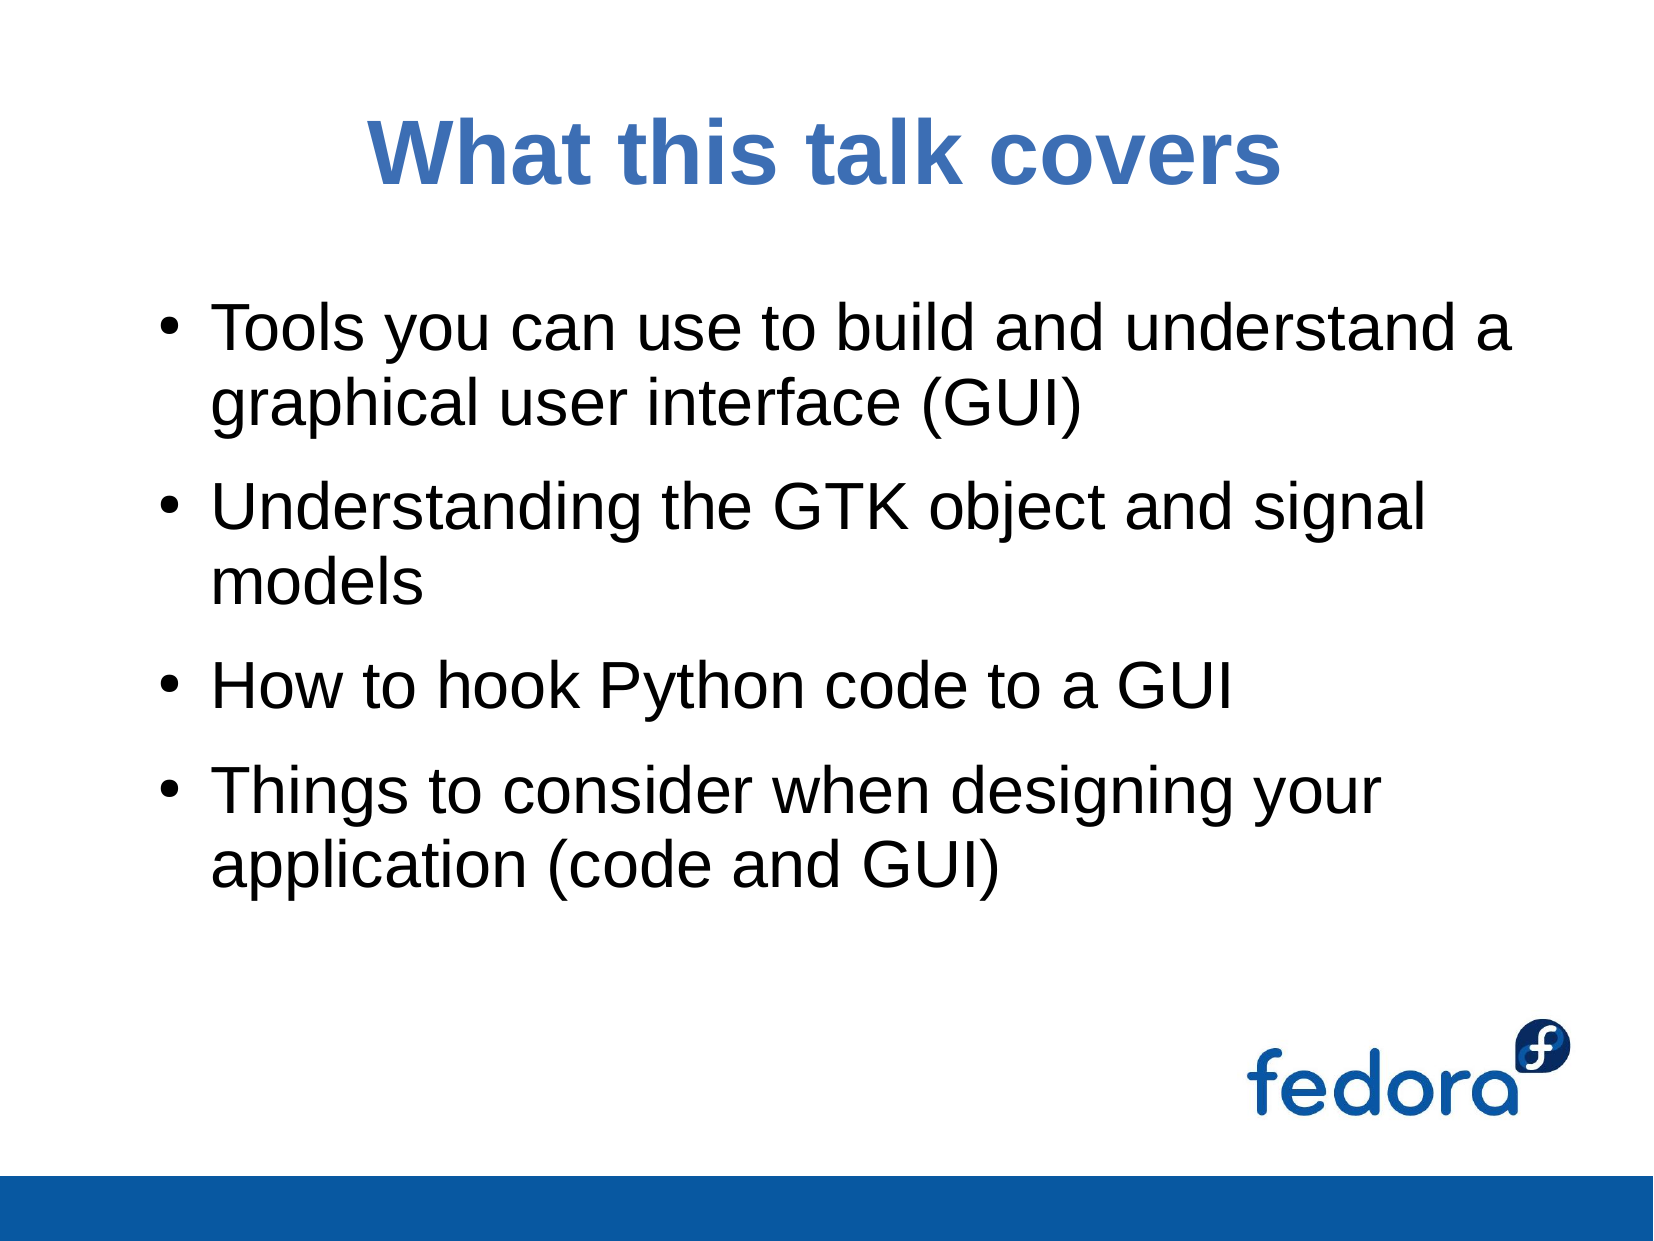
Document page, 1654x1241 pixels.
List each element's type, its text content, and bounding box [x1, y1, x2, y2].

title What this talk covers [82, 49, 1571, 257]
picture [0, 1176, 1653, 1241]
list Tools you can use to build and understand a graphical user interface (GUI) Understanding the GTK object and signal models How to hook Python code to a GUI Things to consider when designing your application (code and GUI) [82, 290, 1571, 1109]
picture [1237, 1010, 1576, 1125]
